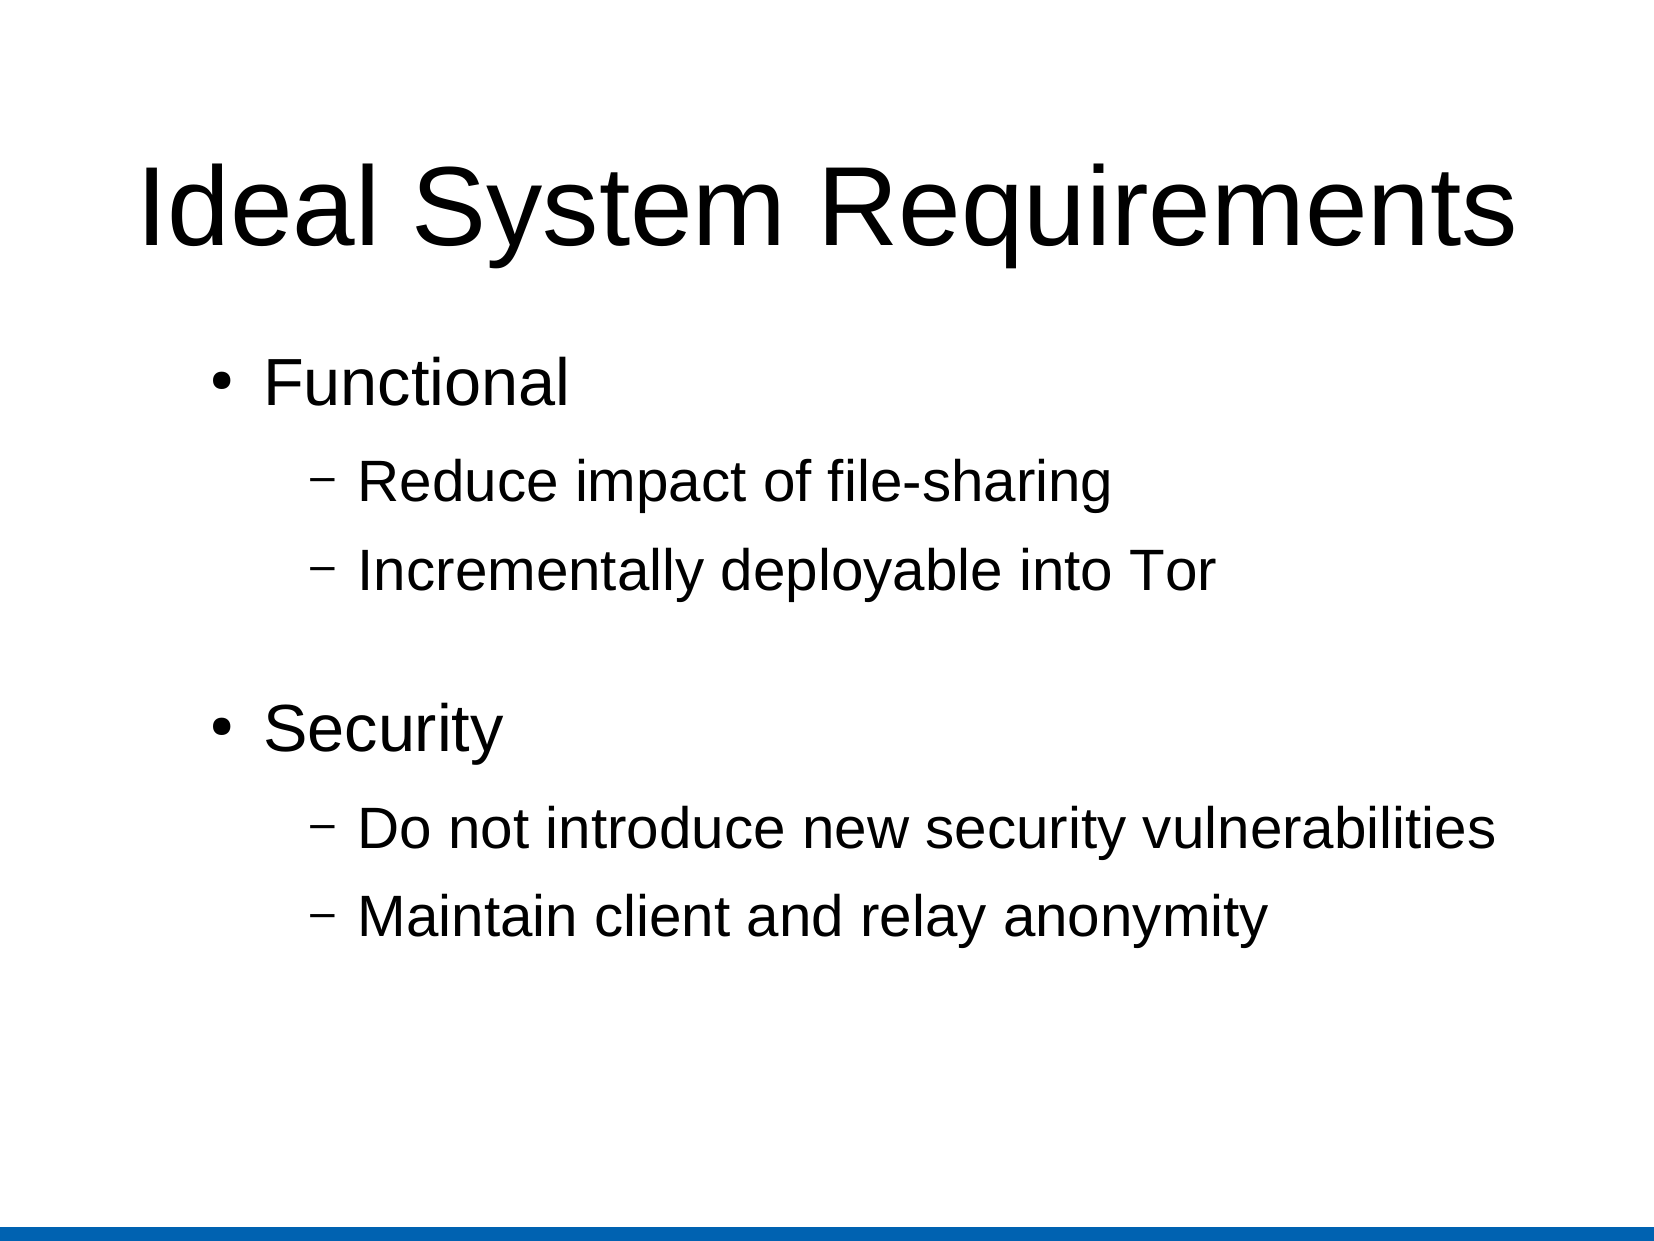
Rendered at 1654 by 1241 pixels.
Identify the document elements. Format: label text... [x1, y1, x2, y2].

title Ideal System Requirements [121, 102, 1533, 311]
list Functional Reduce impact of file-sharing Incrementally deployable into Tor Security Do not introduce new security vulnerabilities Maintain client and relay anonymity [121, 344, 1613, 1127]
